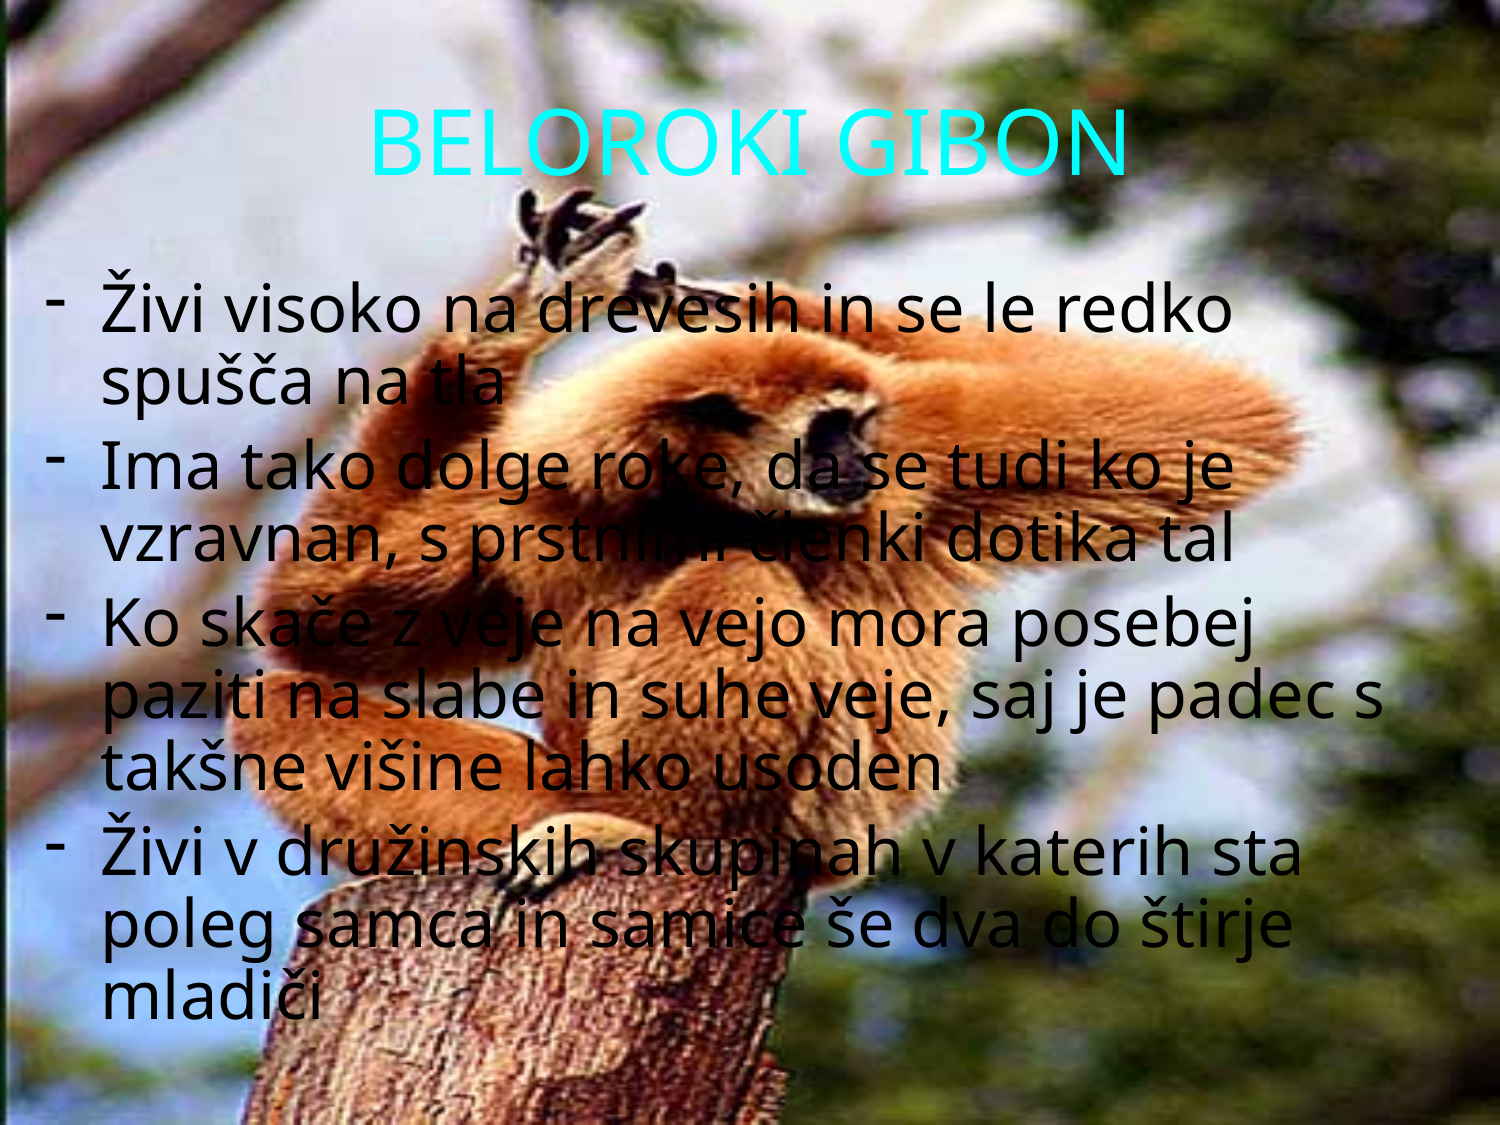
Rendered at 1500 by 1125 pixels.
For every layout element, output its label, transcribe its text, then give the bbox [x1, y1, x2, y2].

list Živi visoko na drevesih in se le redko spušča na tla Ima tako dolge roke, da se tudi ko je vzravnan, s prstnimi členki dotika tal Ko skače z veje na vejo mora posebej paziti na slabe in suhe veje, saj je padec s takšne višine lahko usoden Živi v družinskih skupinah v katerih sta poleg samca in samice še dva do štirje mladiči [29, 267, 1415, 1071]
picture [0, 0, 1500, 1125]
title BELOROKI GIBON [75, 45, 1425, 233]
